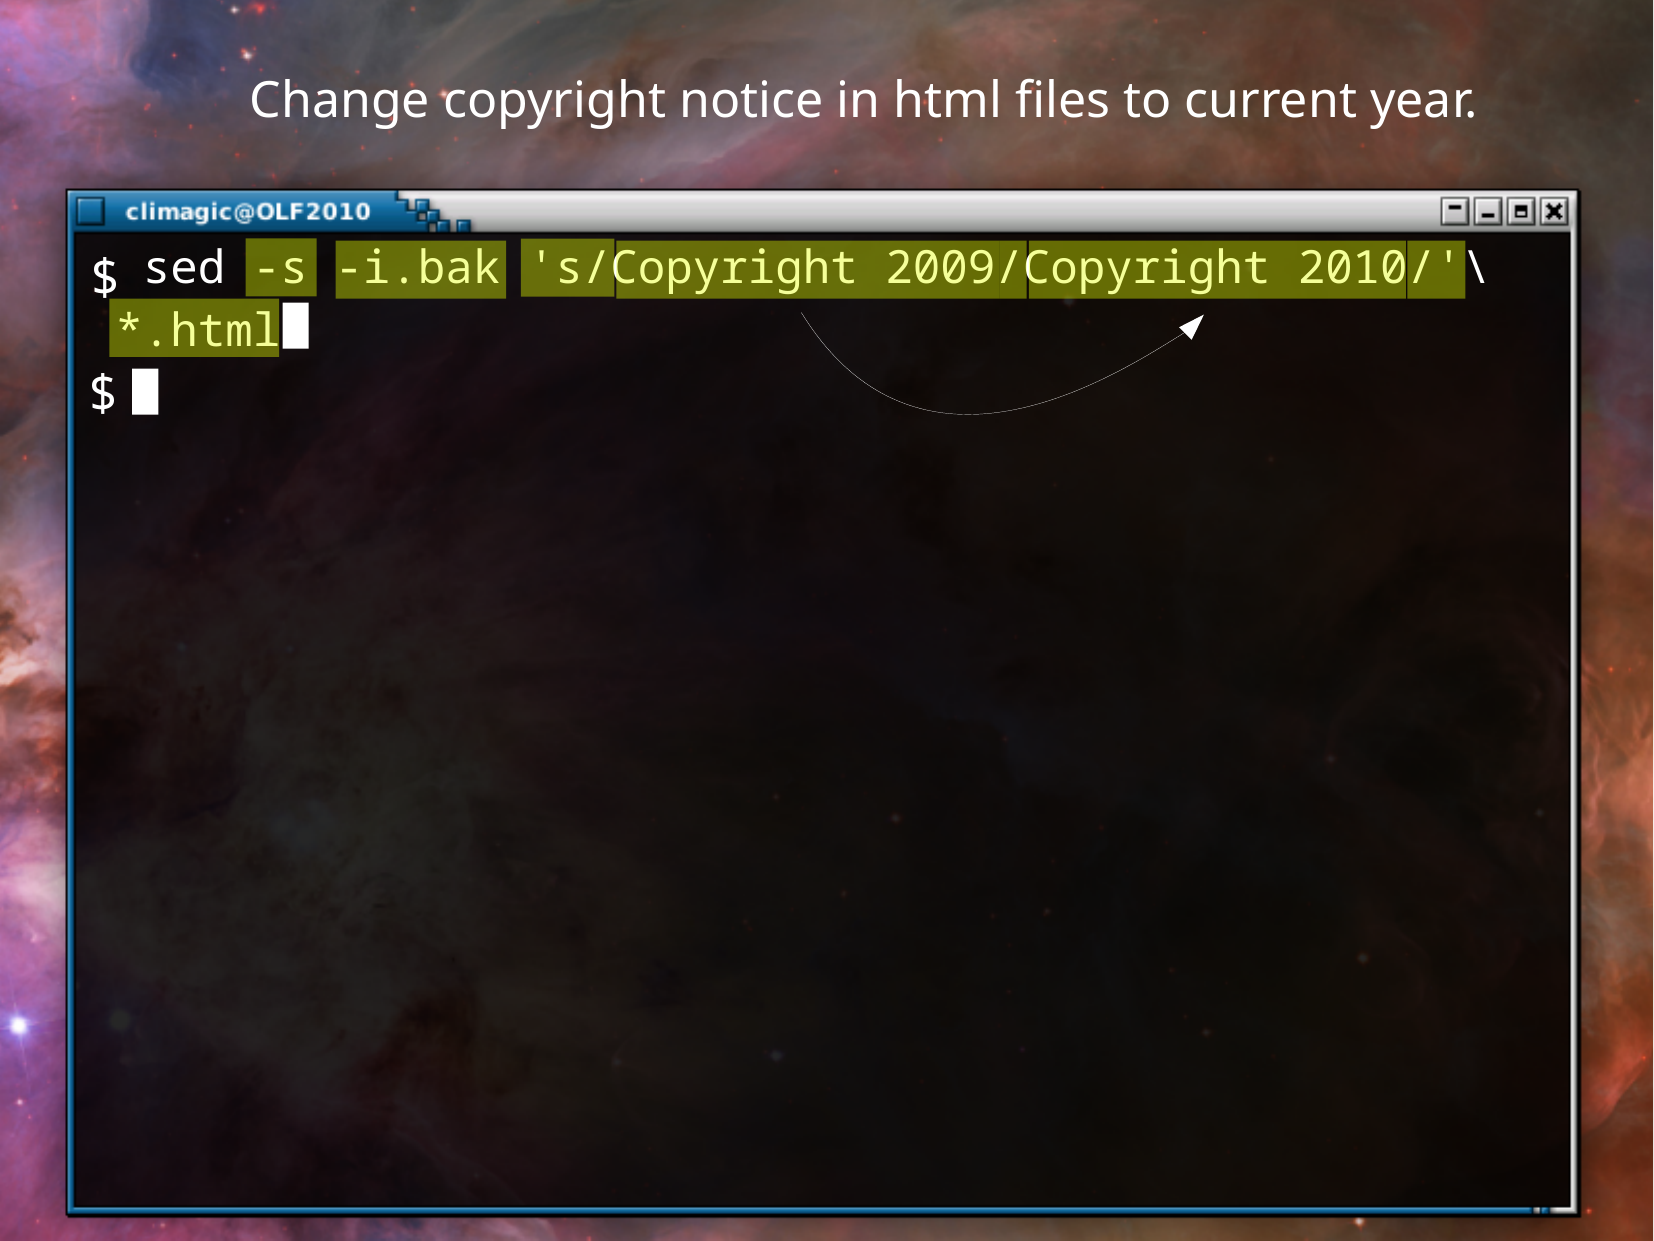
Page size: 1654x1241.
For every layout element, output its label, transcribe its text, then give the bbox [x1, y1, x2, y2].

text_box Change copyright notice in html files to current year. [235, 56, 1419, 136]
text_box [1028, 240, 1406, 299]
text_box [616, 240, 1027, 299]
text_box [1407, 240, 1466, 299]
text_box [109, 298, 280, 357]
text_box [282, 302, 309, 349]
text_box $ [74, 350, 134, 424]
subtitle sed -s -i.bak 's/Copyright 2009/Copyright 2010/'\ *.html [136, 240, 1631, 355]
text_box [134, 368, 159, 415]
text_box [335, 240, 507, 299]
text_box $ [76, 234, 136, 308]
picture [0, 0, 1654, 1241]
text_box [245, 238, 317, 297]
text_box [520, 238, 615, 297]
